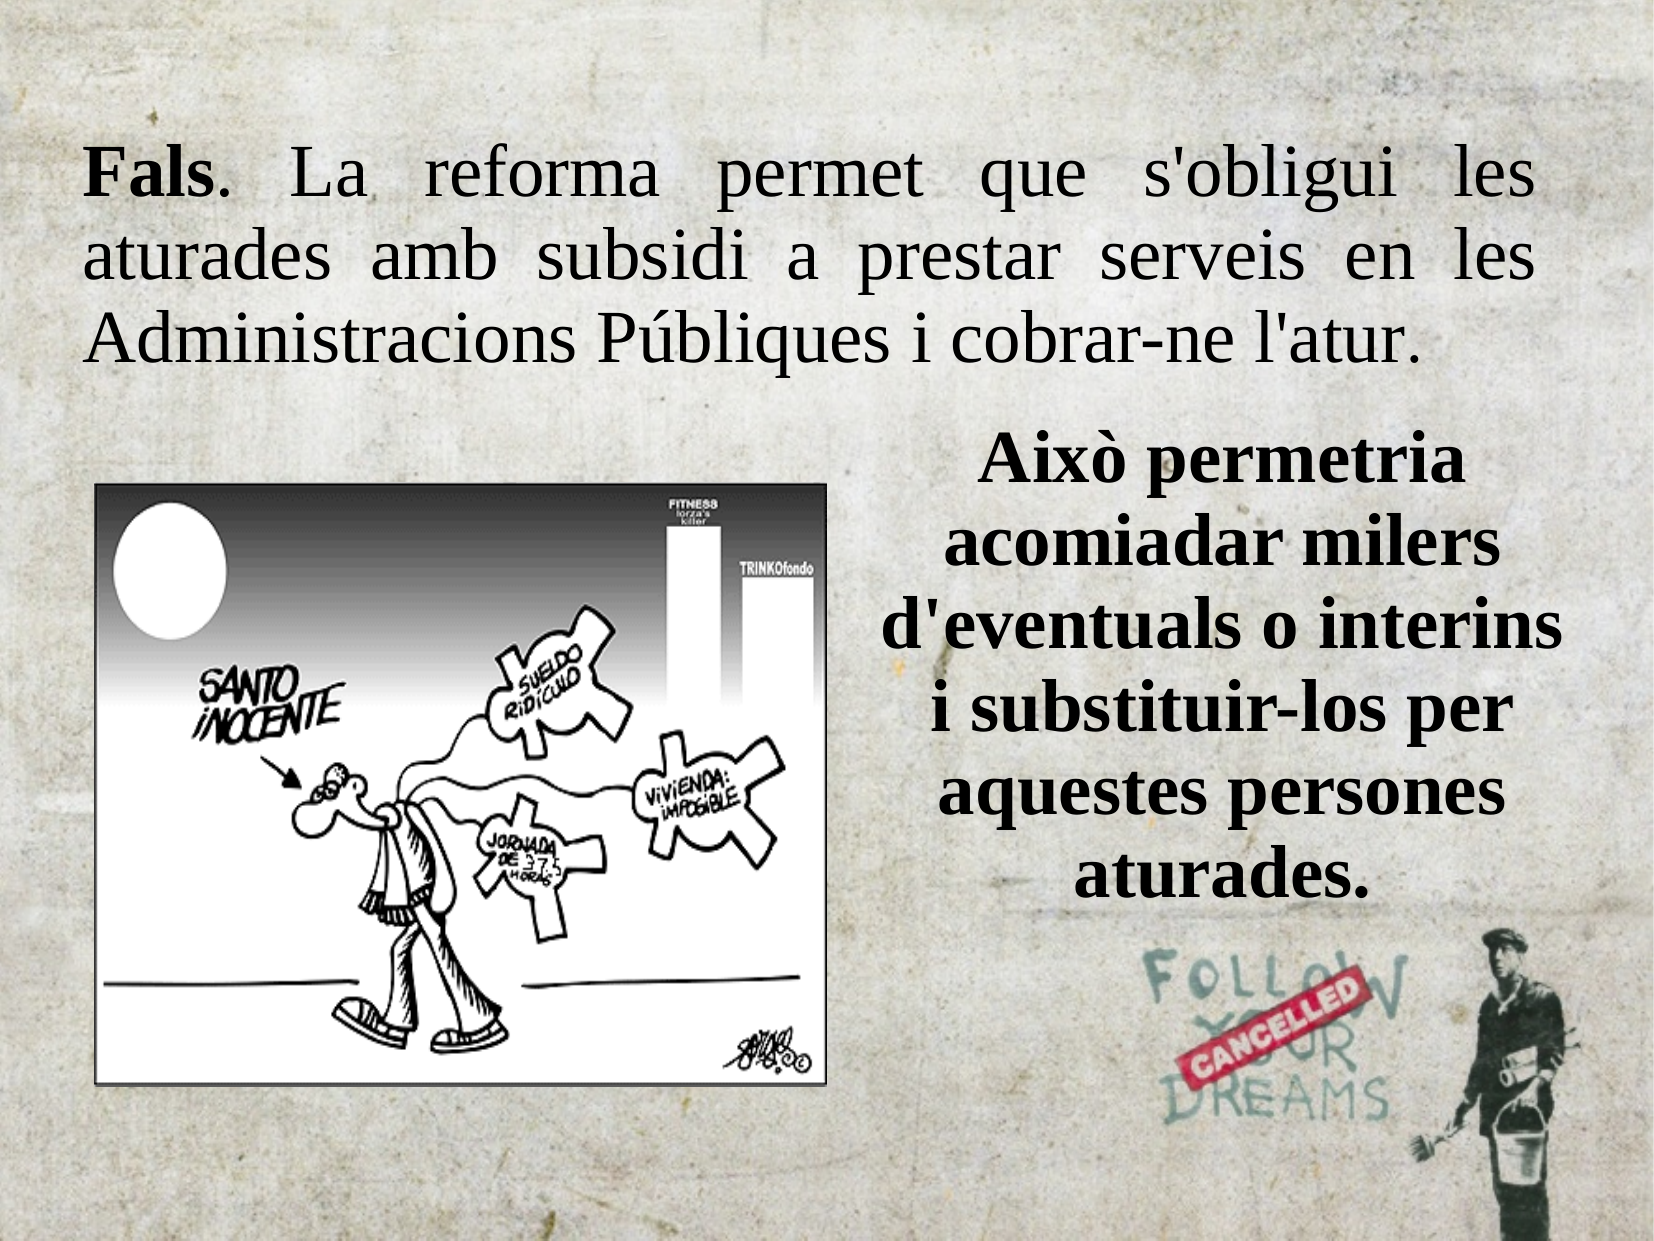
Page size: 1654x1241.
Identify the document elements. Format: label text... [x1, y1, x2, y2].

list Fals. La reforma permet que s'obligui les aturades amb subsidi a prestar serveis en les Administracions Públiques i cobrar-ne l'atur. [82, 129, 1538, 850]
text_box Això permetria acomiadar milers d'eventuals o interins i substituir-los per aquestes persones aturades. [862, 408, 1583, 922]
picture [0, 0, 1654, 1241]
